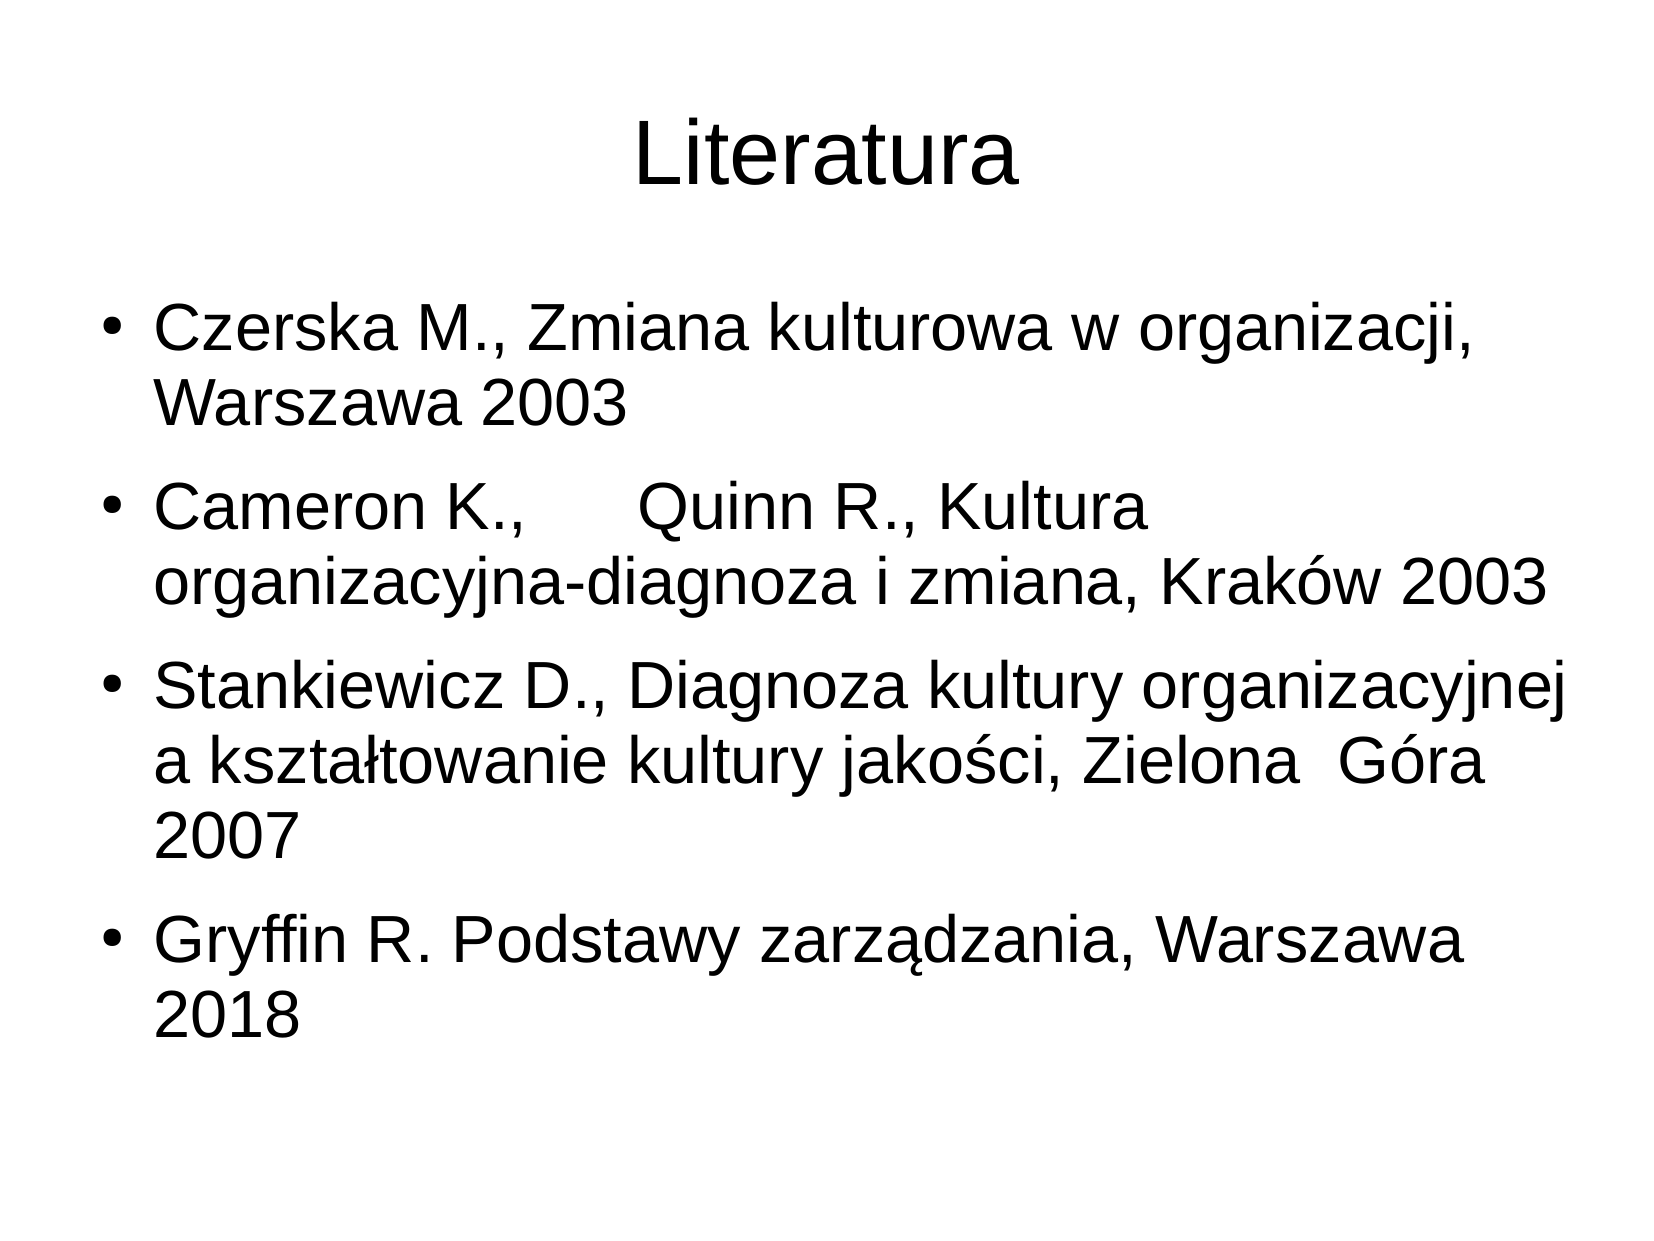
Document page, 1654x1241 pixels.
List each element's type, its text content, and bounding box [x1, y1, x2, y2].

title Literatura [82, 49, 1571, 257]
list Czerska M., Zmiana kulturowa w organizacji, Warszawa 2003 Cameron K., Quinn R., Kultura organizacyjna-diagnoza i zmiana, Kraków 2003 Stankiewicz D., Diagnoza kultury organizacyjnej a kształtowanie kultury jakości, Zielona Góra 2007 Gryffin R. Podstawy zarządzania, Warszawa 2018 [82, 290, 1571, 1109]
